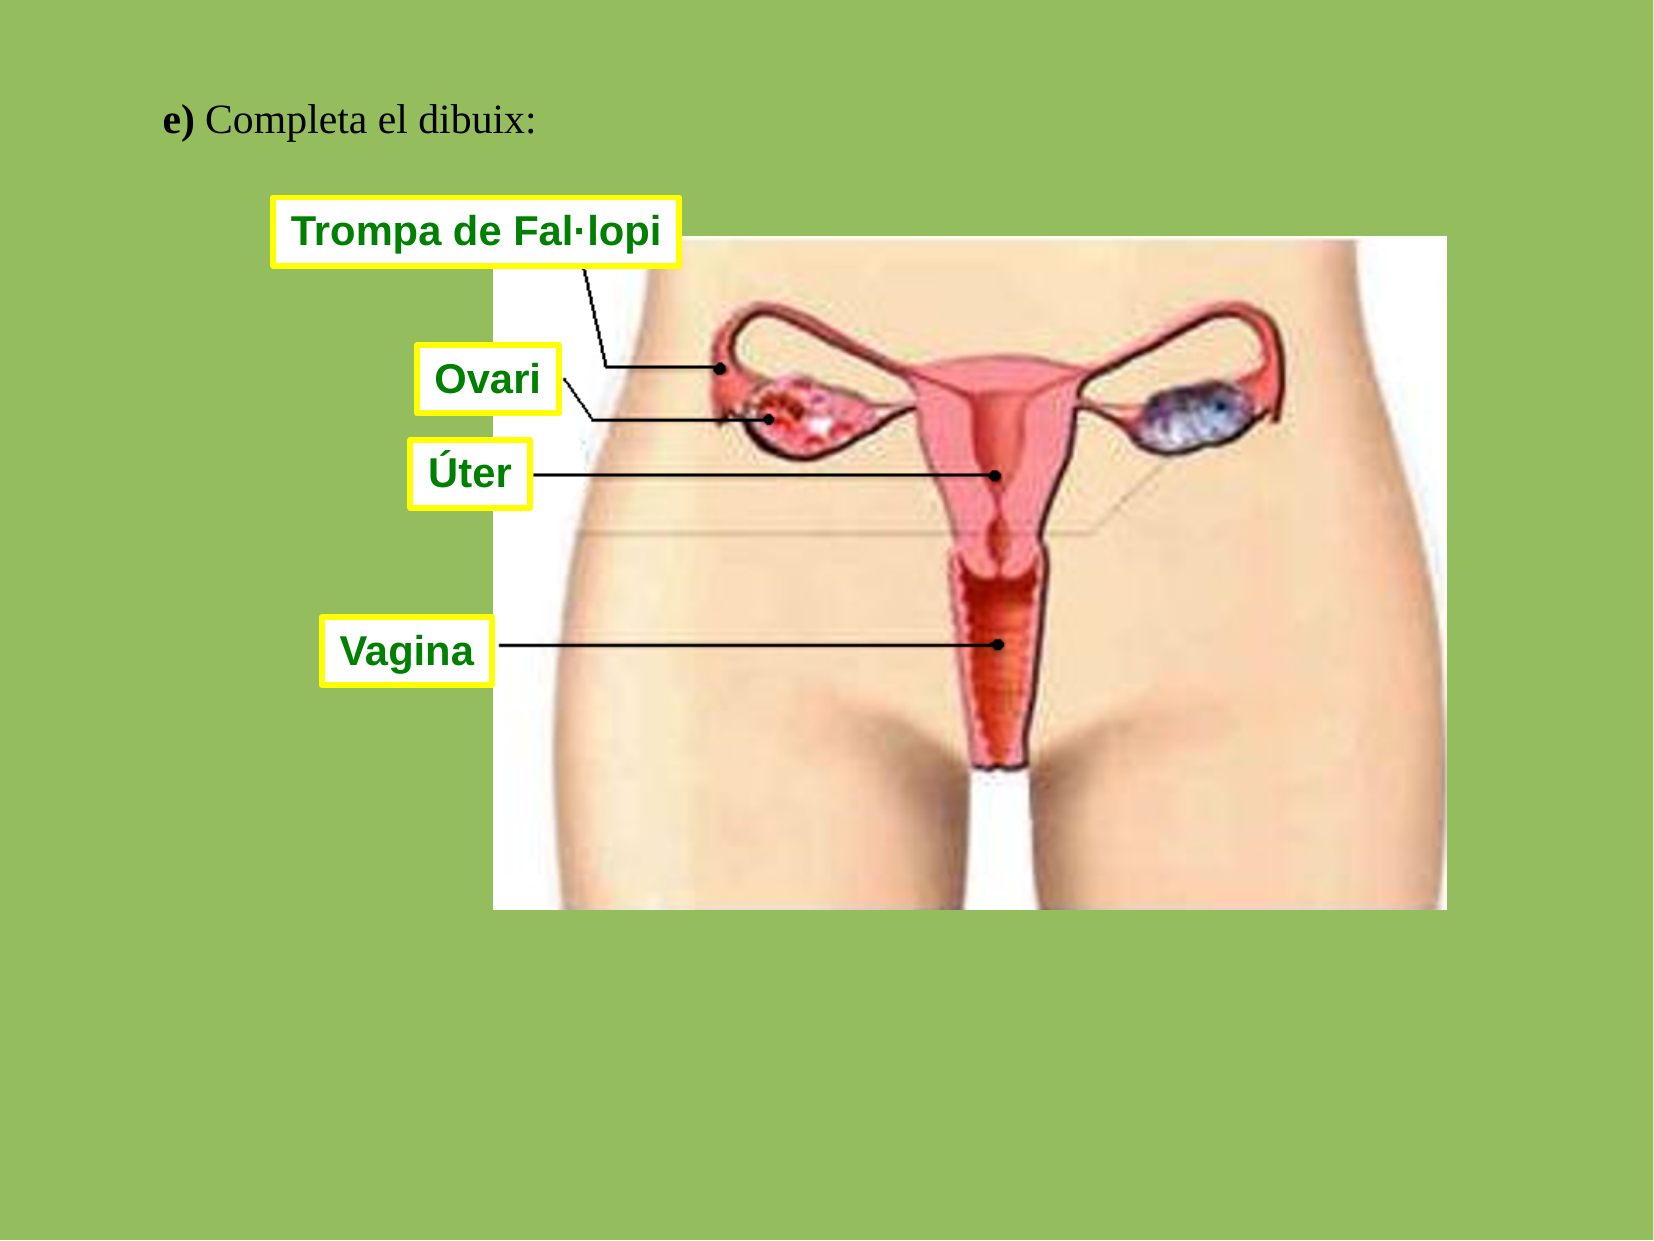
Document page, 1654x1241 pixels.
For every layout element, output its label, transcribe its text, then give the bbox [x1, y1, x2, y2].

text_box Ovari [416, 345, 559, 414]
text_box Úter [410, 439, 530, 508]
picture [493, 236, 1447, 910]
text_box e) Completa el dibuix: [147, 88, 739, 152]
text_box Vagina [321, 616, 492, 686]
text_box Trompa de Fal·lopi [273, 197, 680, 266]
